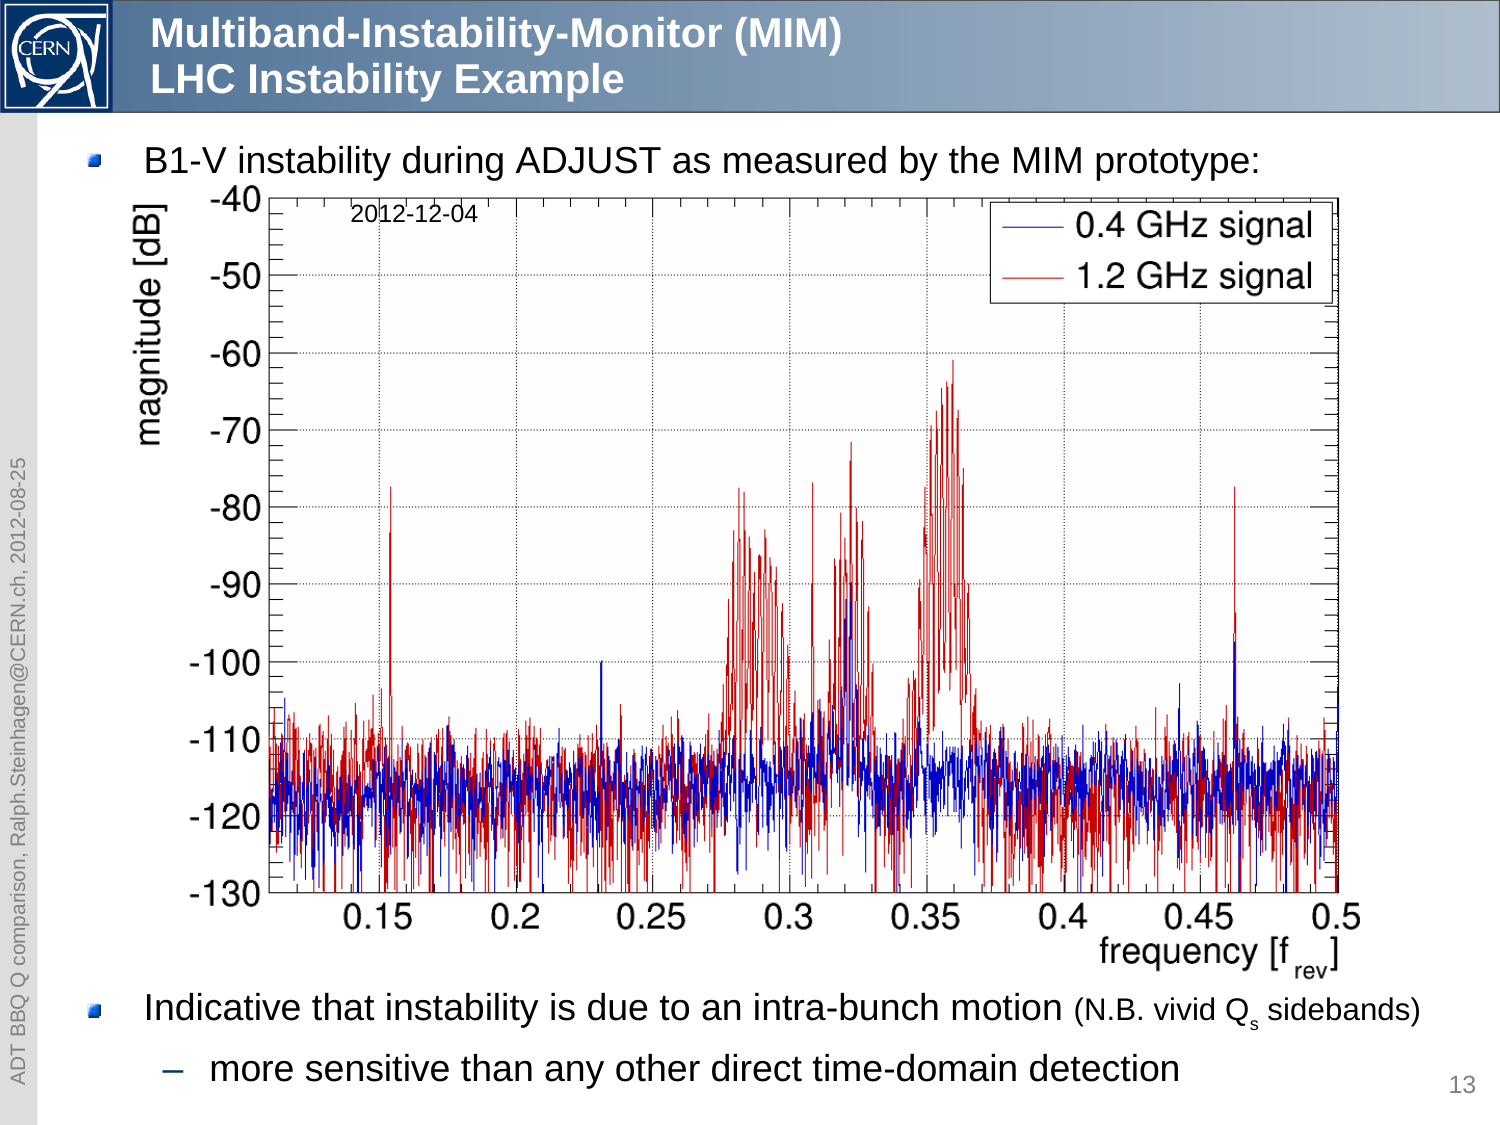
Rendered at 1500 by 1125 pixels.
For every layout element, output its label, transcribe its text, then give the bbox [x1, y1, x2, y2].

picture [120, 182, 1363, 990]
text_box 2012-12-04 [335, 192, 494, 236]
picture [0, 0, 113, 113]
title Multiband-Instability-Monitor (MIM) LHC Instability Example [150, 0, 1201, 113]
list B1-V instability during ADJUST as measured by the MIM prototype: Indicative that instability is due to an intra-bunch motion (N.B. vivid Qs sidebands) more sensitive than any other direct time-domain detection [87, 137, 1438, 1090]
